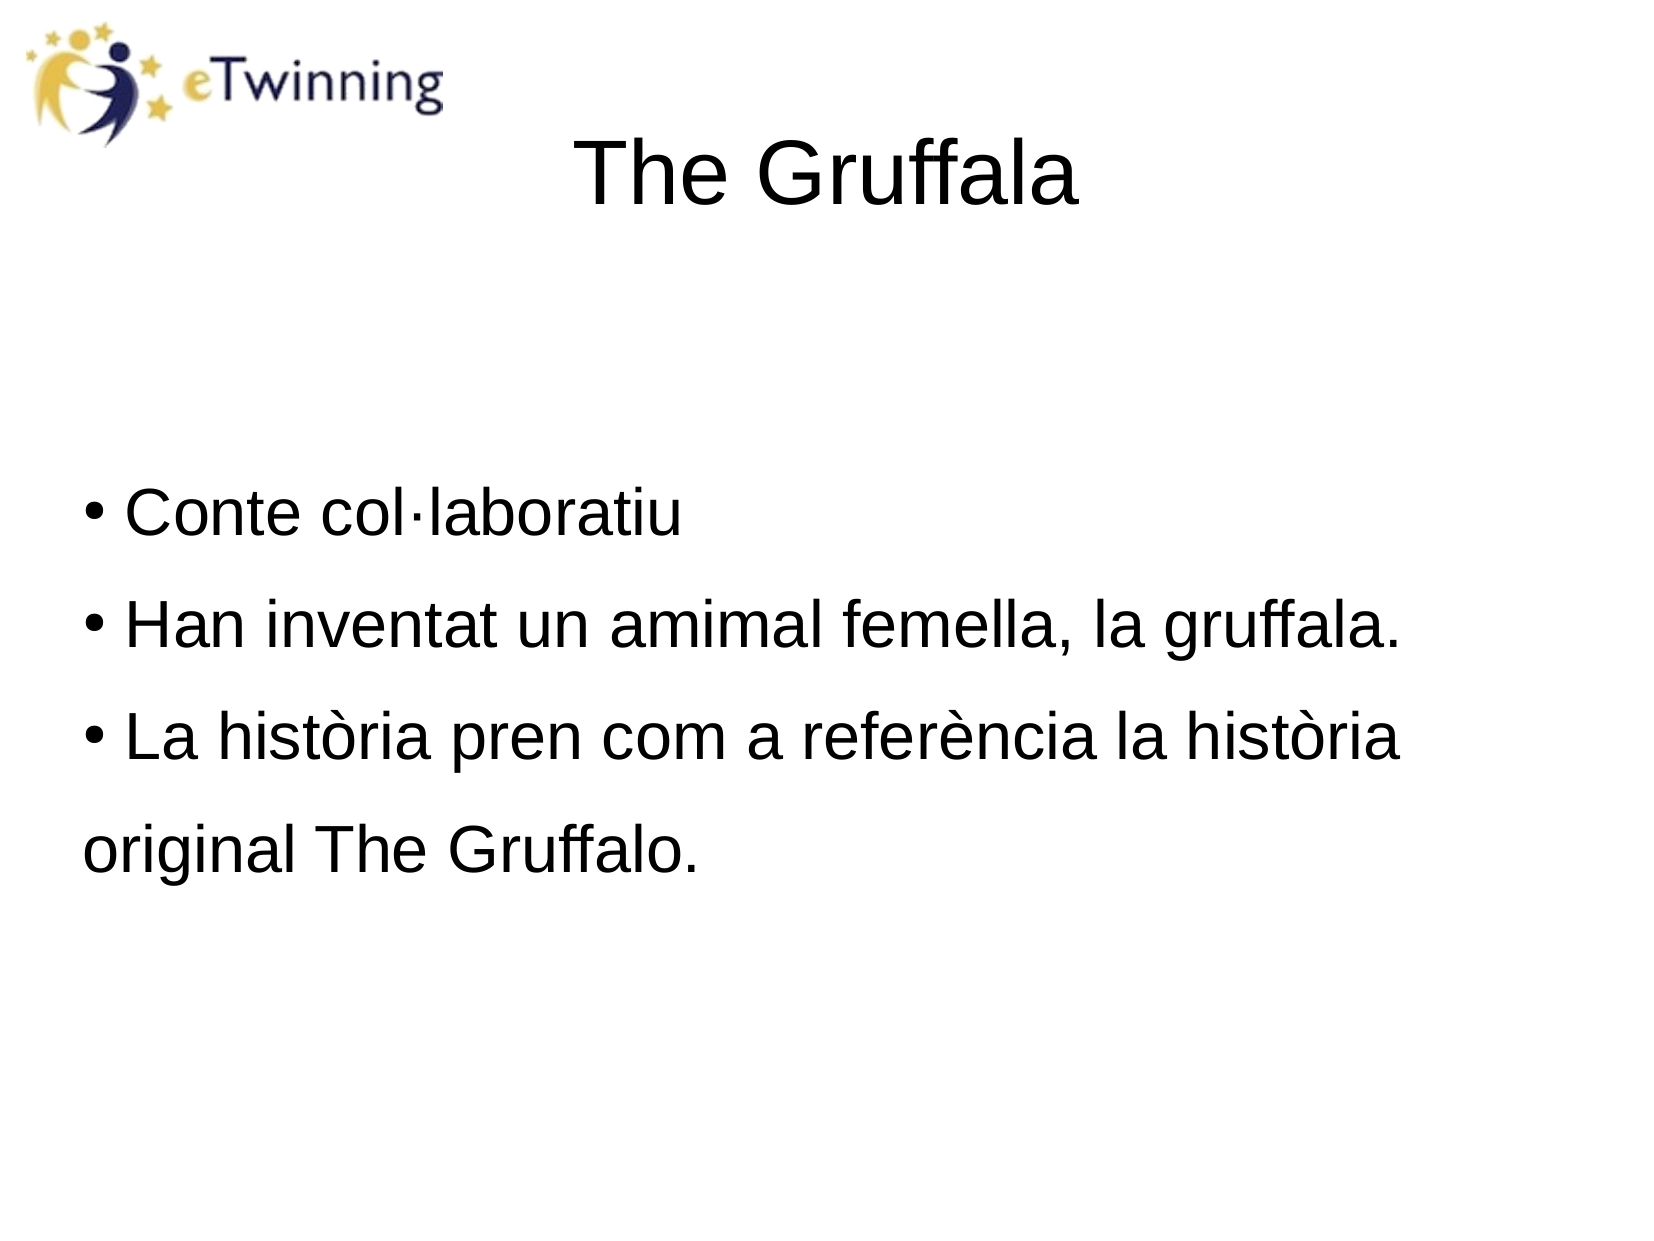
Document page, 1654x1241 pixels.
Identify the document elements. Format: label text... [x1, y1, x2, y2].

picture [26, 20, 443, 148]
subtitle Conte col·laboratiu Han inventat un amimal femella, la gruffala. La història pren com a referència la història original The Gruffalo. [82, 290, 1571, 1109]
title The Gruffala [82, 88, 1571, 257]
